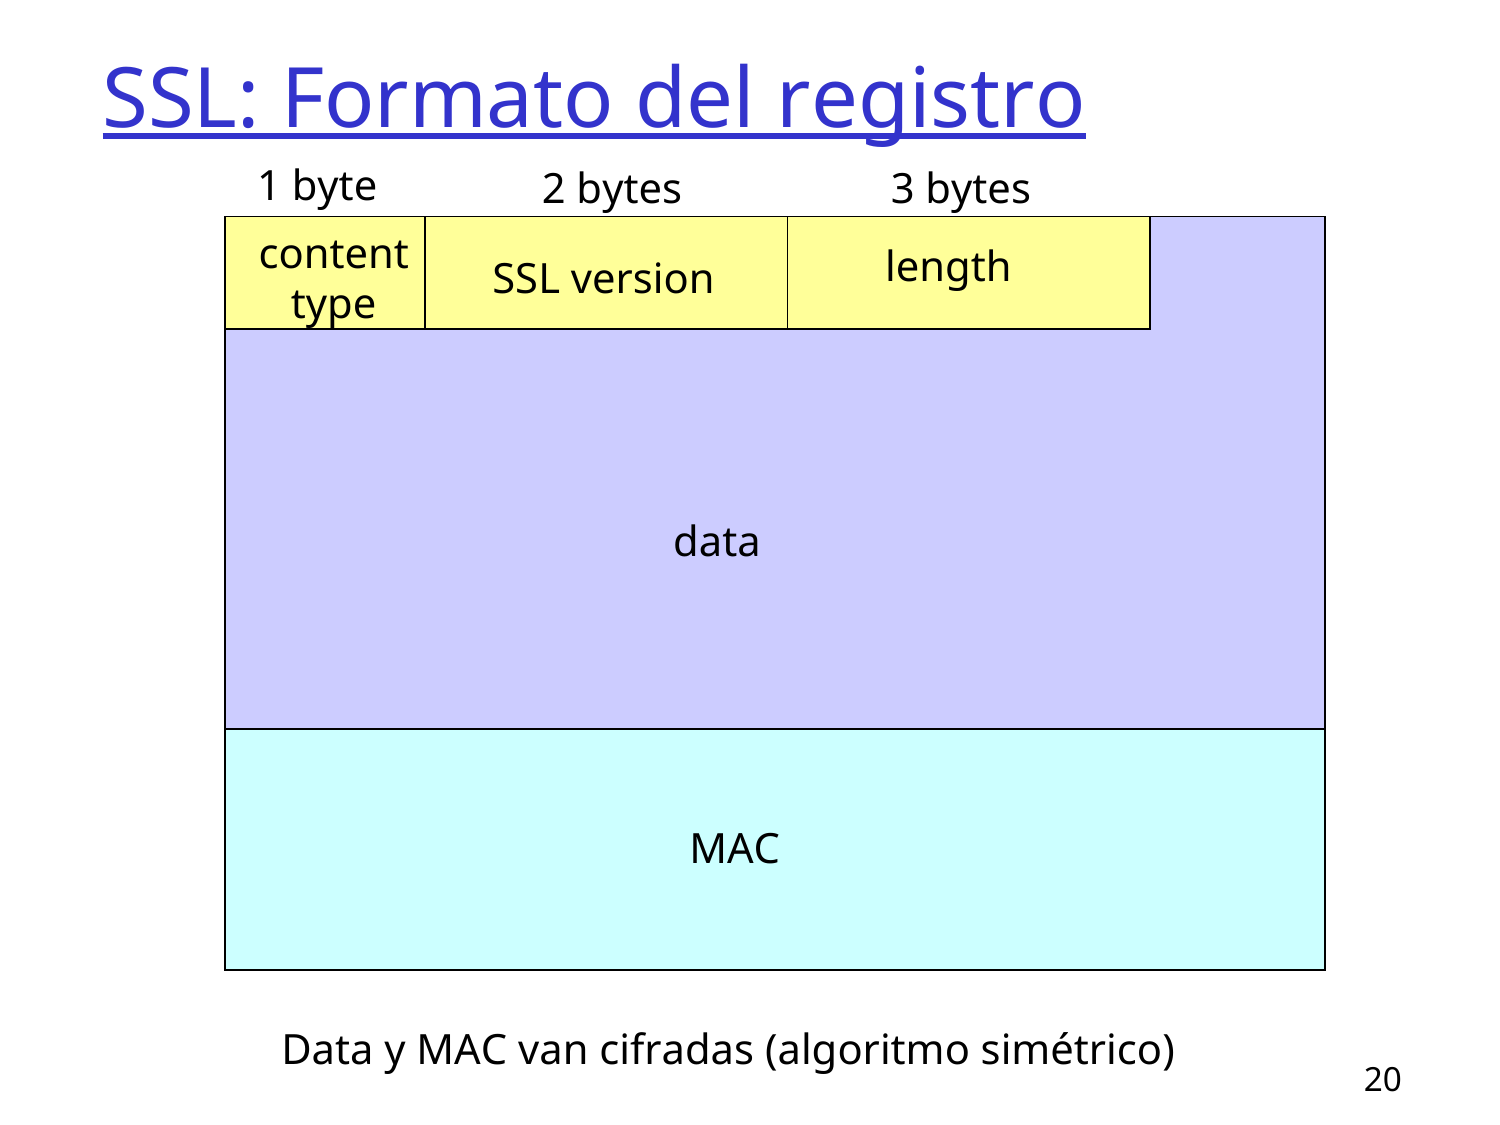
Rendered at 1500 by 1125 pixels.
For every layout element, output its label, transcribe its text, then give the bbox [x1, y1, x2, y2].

text_box [224, 216, 1325, 970]
text_box 1 byte [242, 151, 393, 218]
text_box Data y MAC van cifradas (algoritmo simétrico) [266, 1015, 1191, 1081]
text_box SSL version [477, 244, 730, 311]
text_box data [658, 507, 776, 573]
text_box 2 bytes [527, 154, 698, 220]
text_box 3 bytes [876, 154, 1047, 220]
text_box content type [243, 219, 424, 335]
title SSL: Formato del registro [87, 0, 1363, 188]
text_box MAC [674, 814, 796, 881]
text_box length [870, 232, 1027, 298]
